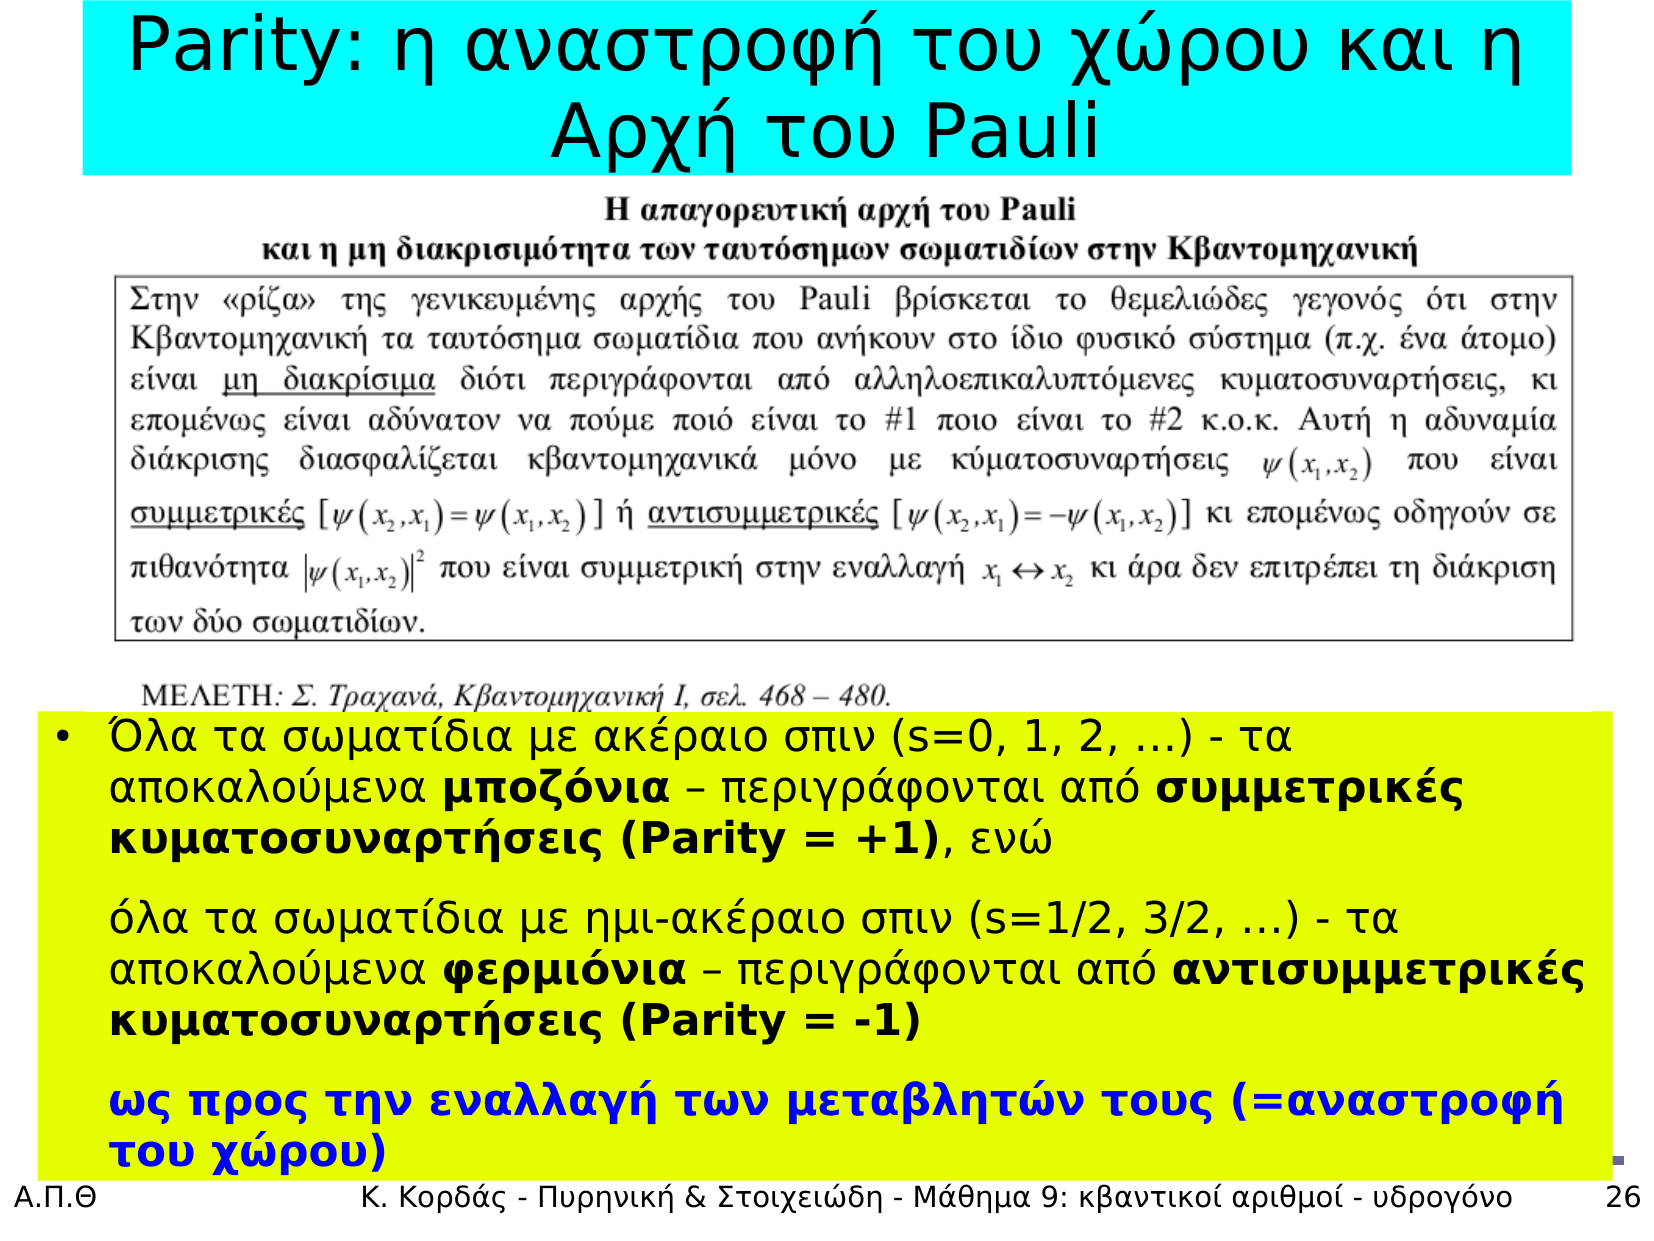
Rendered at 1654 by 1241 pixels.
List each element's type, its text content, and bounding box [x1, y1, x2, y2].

list Όλα τα σωματίδια με ακέραιο σπιν (s=0, 1, 2, …) - τα αποκαλούμενα μποζόνια – περιγράφονται από συμμετρικές κυματοσυναρτήσεις (Parity = +1), ενώ όλα τα σωματίδια με ημι-ακέραιο σπιν (s=1/2, 3/2, …) - τα αποκαλούμενα φερμιόνια – περιγράφονται από αντισυμμετρικές κυματοσυναρτήσεις (Parity = -1) ως προς την εναλλαγή των μεταβλητών τους (=αναστροφή του χώρου) [37, 711, 1613, 1181]
title Parity: η αναστροφή του χώρου και η Αρχή του Pauli [82, 0, 1571, 176]
picture [85, 178, 1592, 712]
